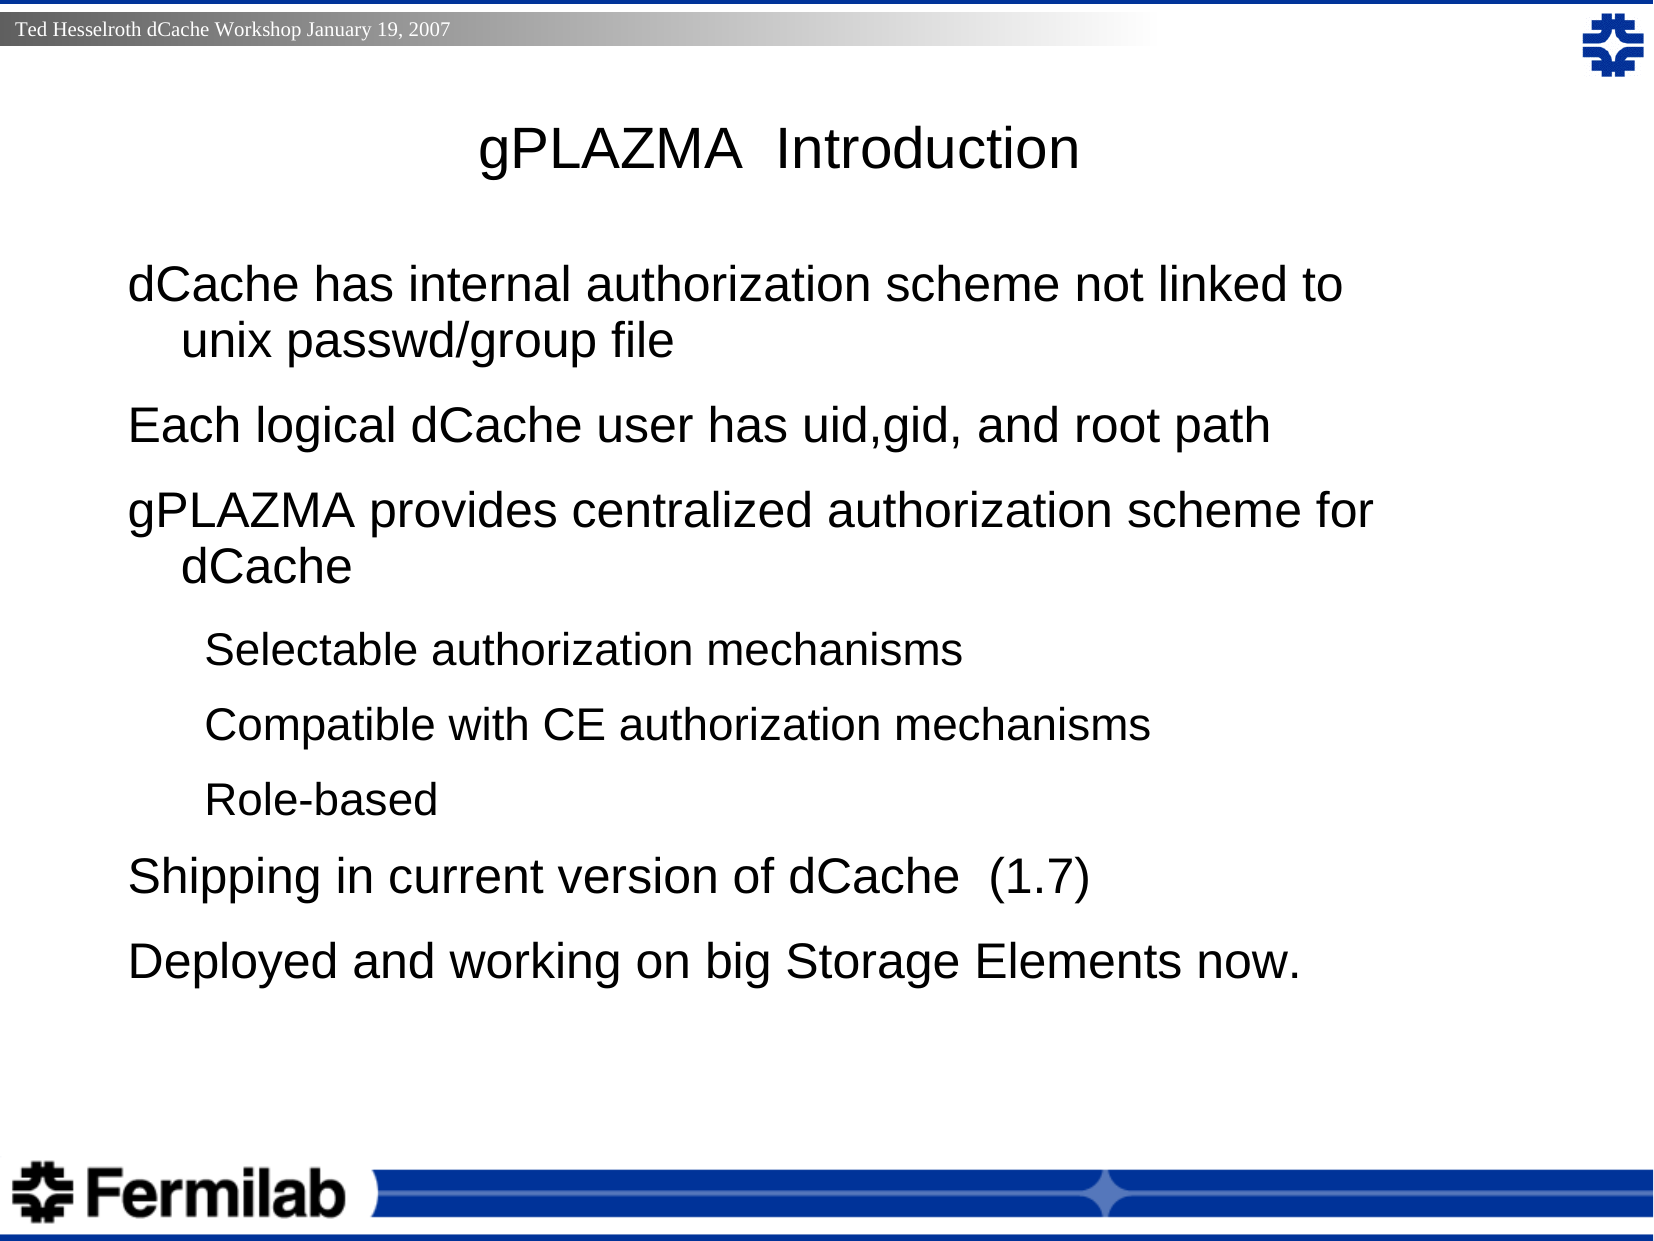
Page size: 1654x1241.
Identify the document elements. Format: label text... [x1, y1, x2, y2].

list dCache has internal authorization scheme not linked to unix passwd/group file Each logical dCache user has uid,gid, and root path gPLAZMA provides centralized authorization scheme for dCache Selectable authorization mechanisms Compatible with CE authorization mechanisms Role-based Shipping in current version of dCache (1.7) Deployed and working on big Storage Elements now. [109, 256, 1450, 1169]
picture [0, 1148, 1654, 1241]
title gPLAZMA Introduction [73, 44, 1486, 252]
picture [1581, 12, 1644, 77]
picture [0, 0, 1653, 8]
